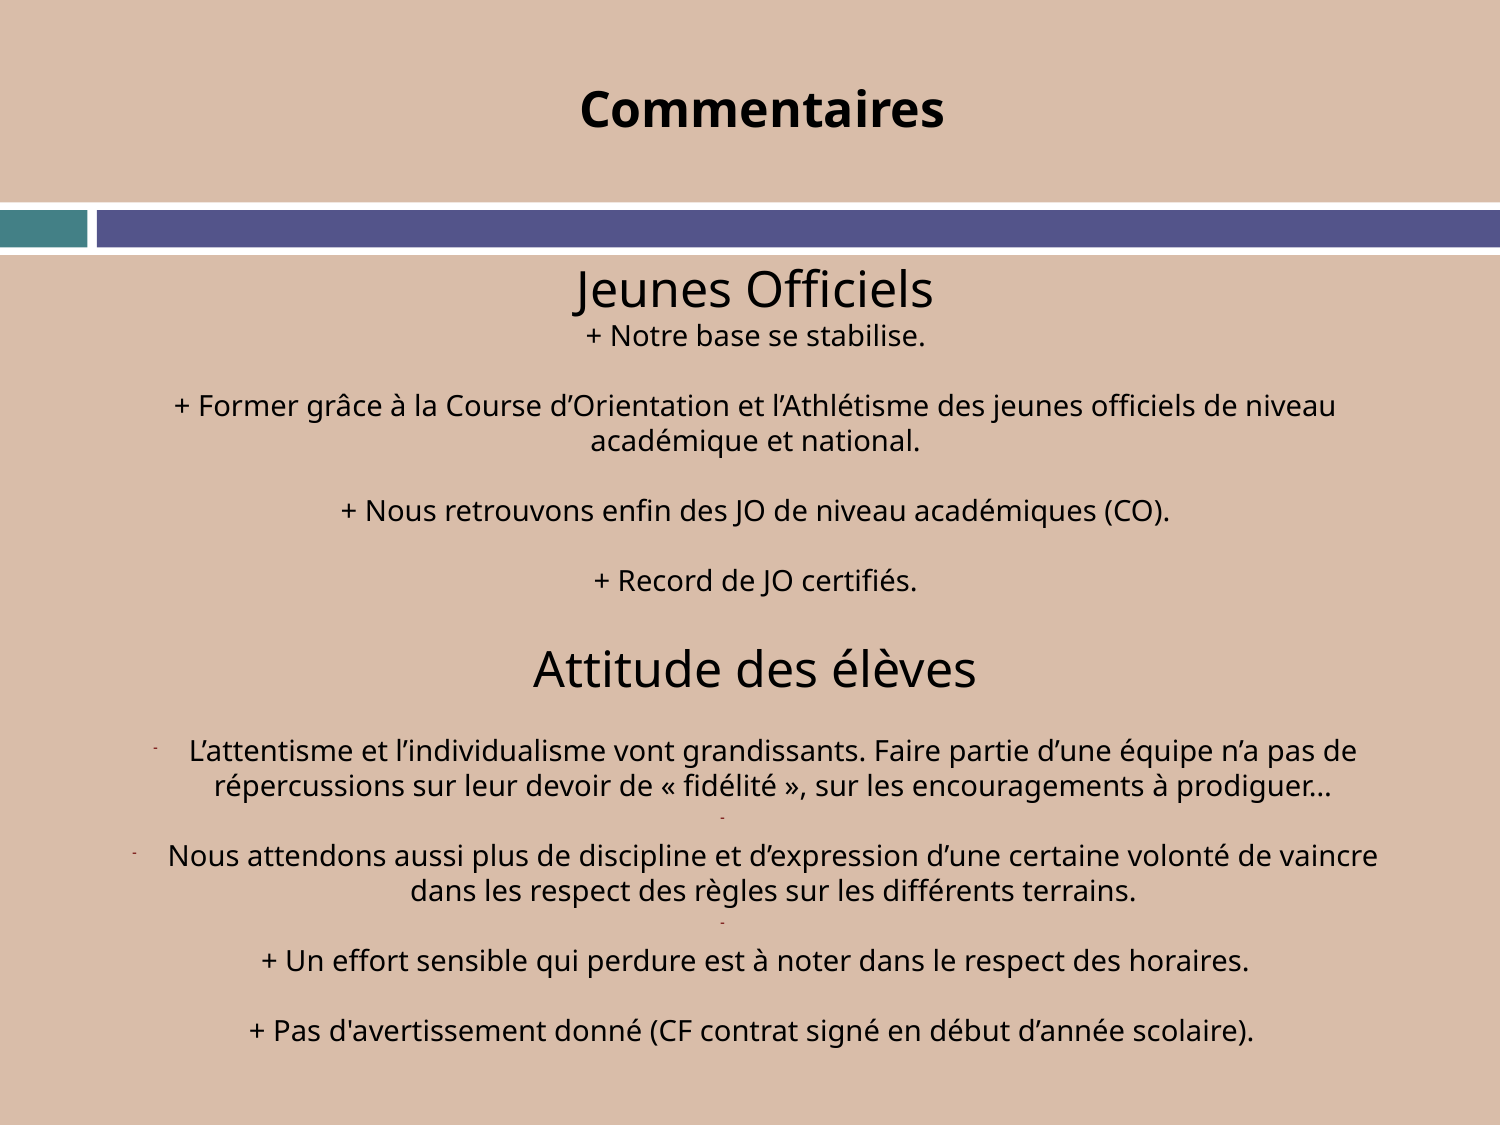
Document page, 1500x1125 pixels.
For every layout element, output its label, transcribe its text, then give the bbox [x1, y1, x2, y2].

text_box Commentaires Jeunes Officiels + Notre base se stabilise. + Former grâce à la Course d’Orientation et l’Athlétisme des jeunes officiels de niveau académique et national. + Nous retrouvons enfin des JO de niveau académiques (CO). + Record de JO certifiés. Attitude des élèves L’attentisme et l’individualisme vont grandissants. Faire partie d’une équipe n’a pas de répercussions sur leur devoir de « fidélité », sur les encouragements à prodiguer… Nous attendons aussi plus de discipline et d’expression d’une certaine volonté de vaincre dans les respect des règles sur les différents terrains. + Un effort sensible qui perdure est à noter dans le respect des horaires. + Pas d'avertissement donné (CF contrat signé en début d’année scolaire). [93, 70, 1418, 1125]
